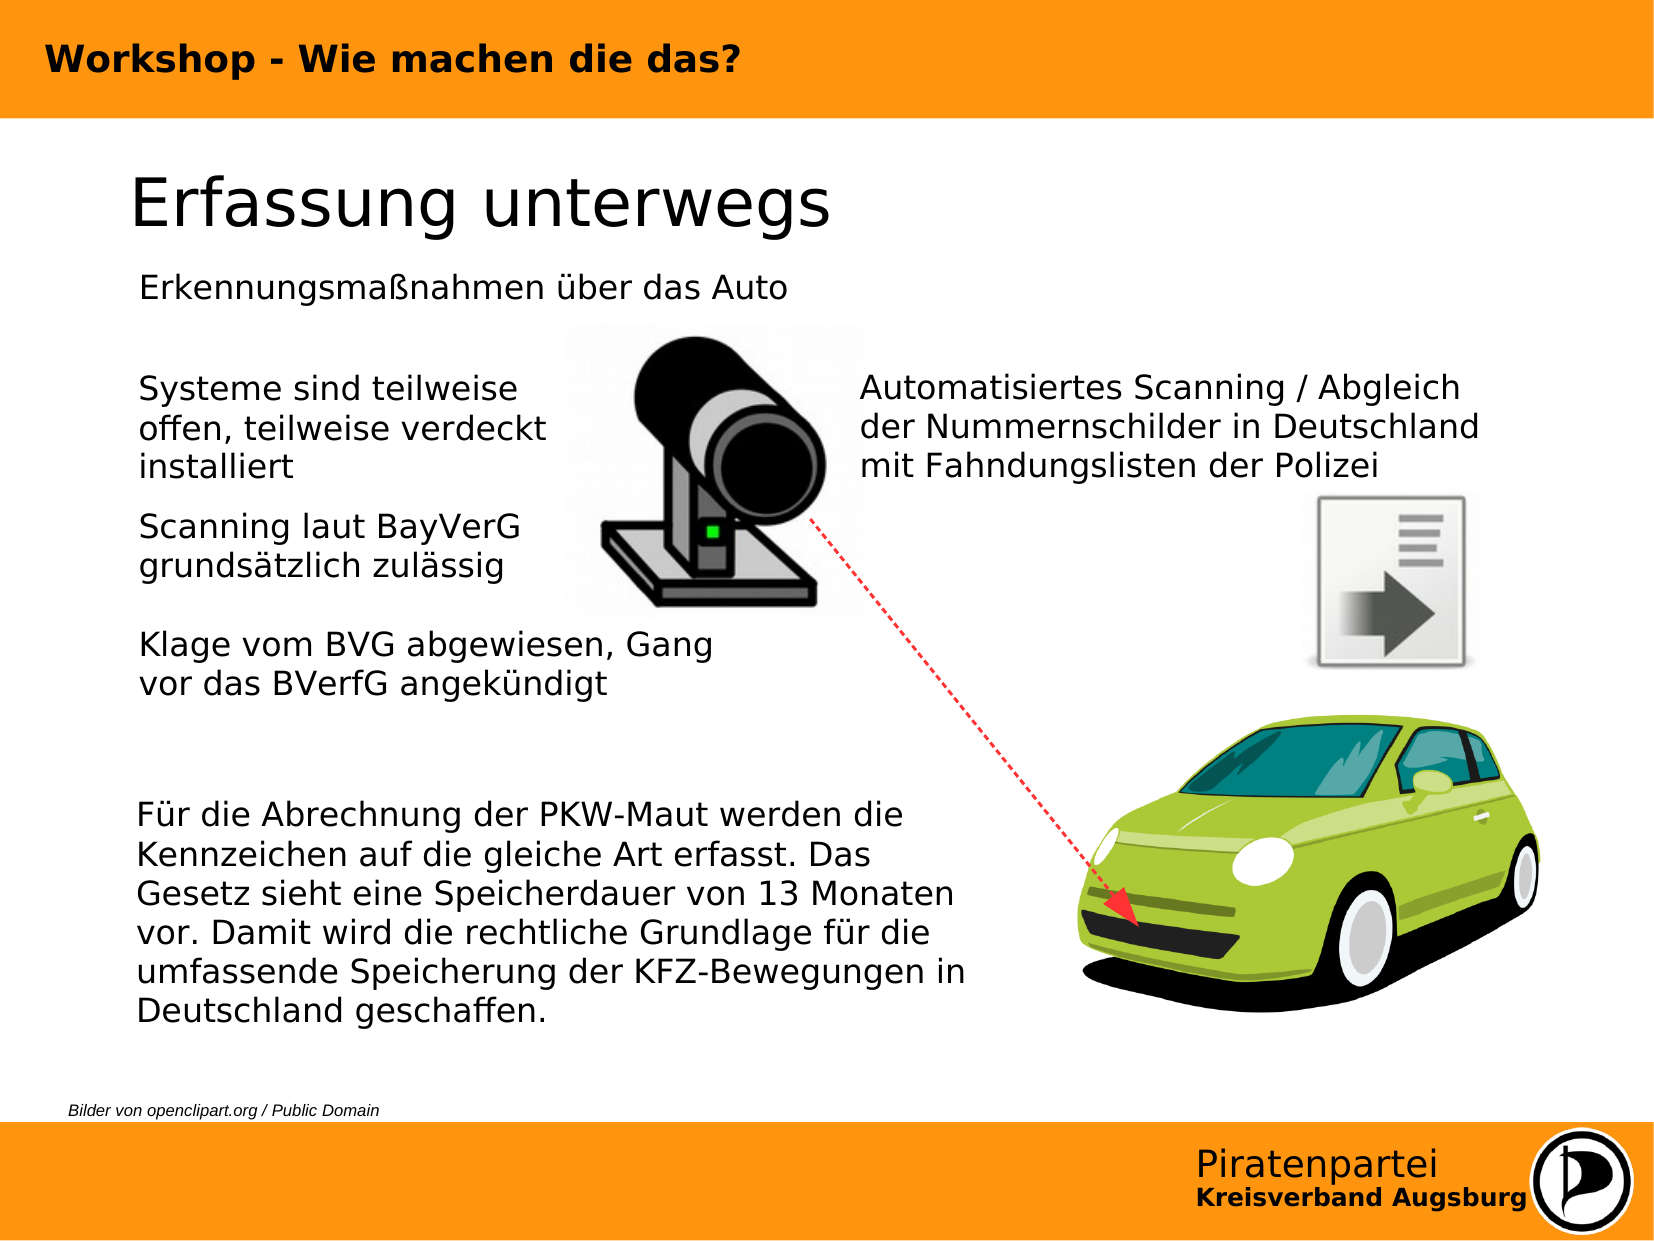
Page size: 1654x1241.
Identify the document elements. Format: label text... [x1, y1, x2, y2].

picture [1529, 1127, 1634, 1235]
text_box Bilder von openclipart.org / Public Domain [53, 1092, 395, 1127]
text_box Erfassung unterwegs [115, 155, 1560, 248]
text_box Erkennungsmaßnahmen über das Auto [123, 259, 1506, 318]
text_box Scanning laut BayVerG grundsätzlich zulässig Klage vom BVG abgewiesen, Gang vor das BVerfG angekündigt [123, 499, 755, 716]
picture [566, 323, 863, 619]
picture [972, 492, 1642, 1114]
text_box Für die Abrechnung der PKW-Maut werden die Kennzeichen auf die gleiche Art erfasst. Das Gesetz sieht eine Speicherdauer von 13 Monaten vor. Damit wird die rechtliche Grundlage für die umfassende Speicherung der KFZ-Bewegungen in Deutschland geschaffen. [121, 787, 1025, 983]
text_box Systeme sind teilweise offen, teilweise verdeckt installiert [123, 361, 592, 499]
text_box Automatisiertes Scanning / Abgleich der Nummernschilder in Deutschland mit Fahndungslisten der Polizei [844, 360, 1497, 525]
text_box Workshop - Wie machen die das? [29, 29, 1329, 88]
